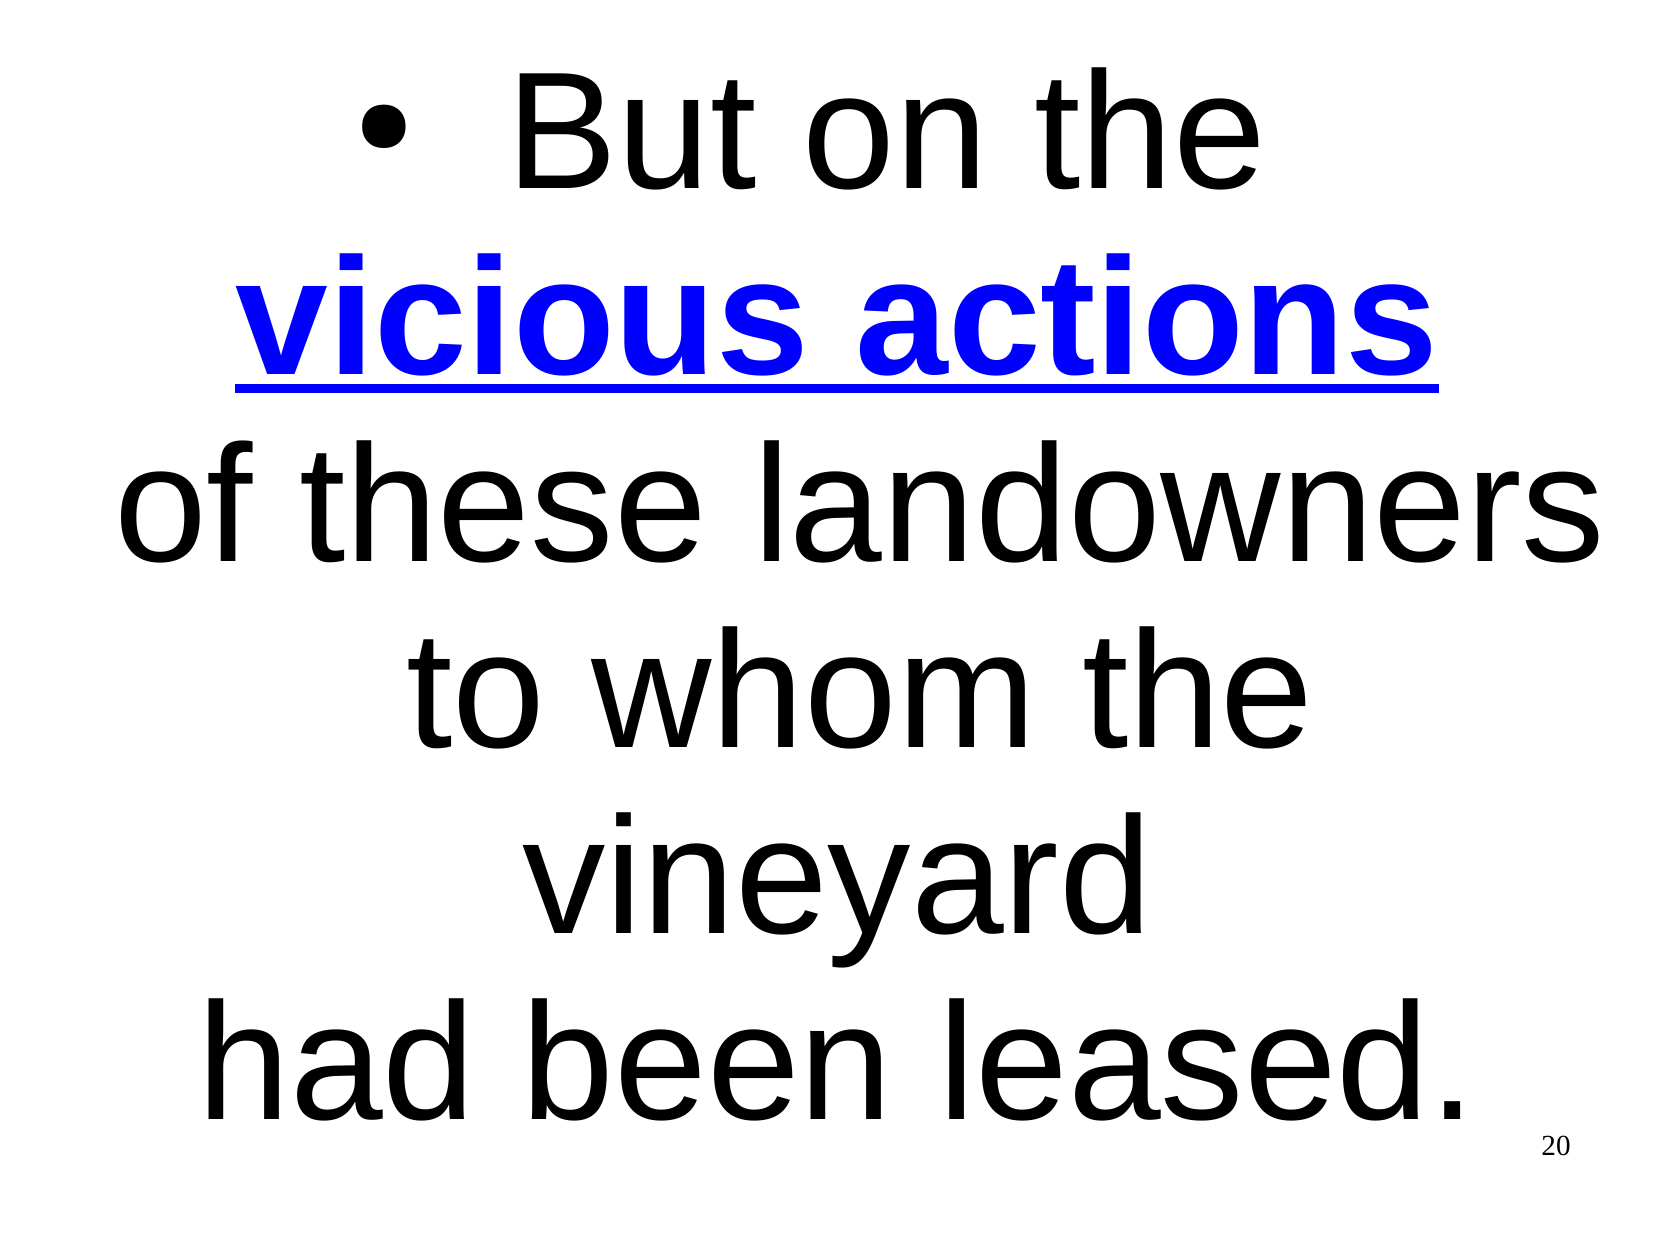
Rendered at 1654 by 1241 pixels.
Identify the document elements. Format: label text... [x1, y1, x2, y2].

list But on the vicious actions of these landowners to whom the vineyard had been leased. [37, 37, 1613, 1201]
